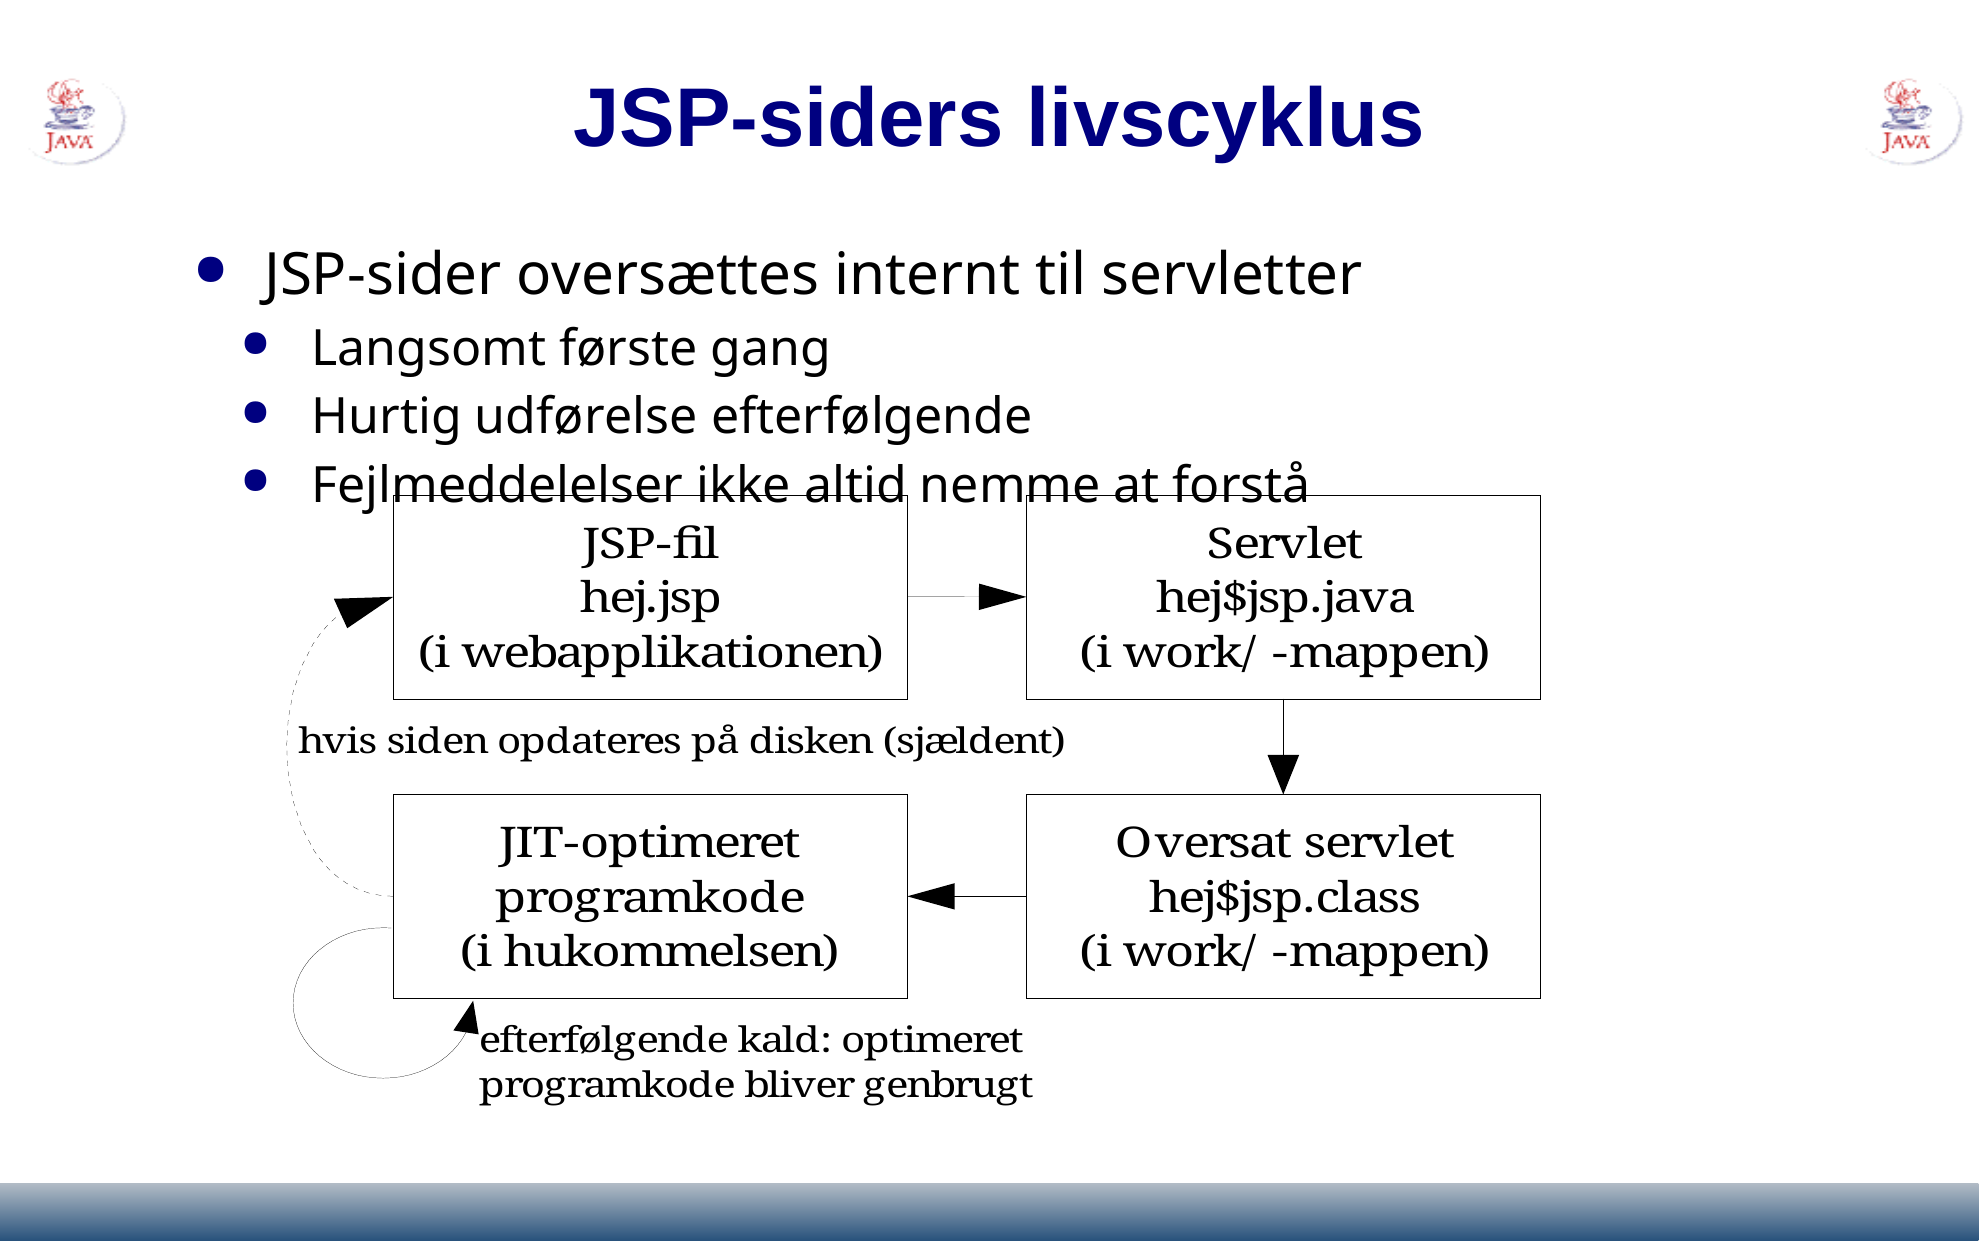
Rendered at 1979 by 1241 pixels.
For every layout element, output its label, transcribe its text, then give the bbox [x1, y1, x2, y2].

picture [12, 71, 131, 169]
list JSP-sider oversættes internt til servletter Langsomt første gang Hurtig udførelse efterfølgende Fejlmeddelelser ikke altid nemme at forstå [181, 232, 1791, 1169]
chart [275, 483, 1689, 1122]
picture [1849, 71, 1968, 169]
title JSP-siders livscyklus [186, 14, 1835, 222]
